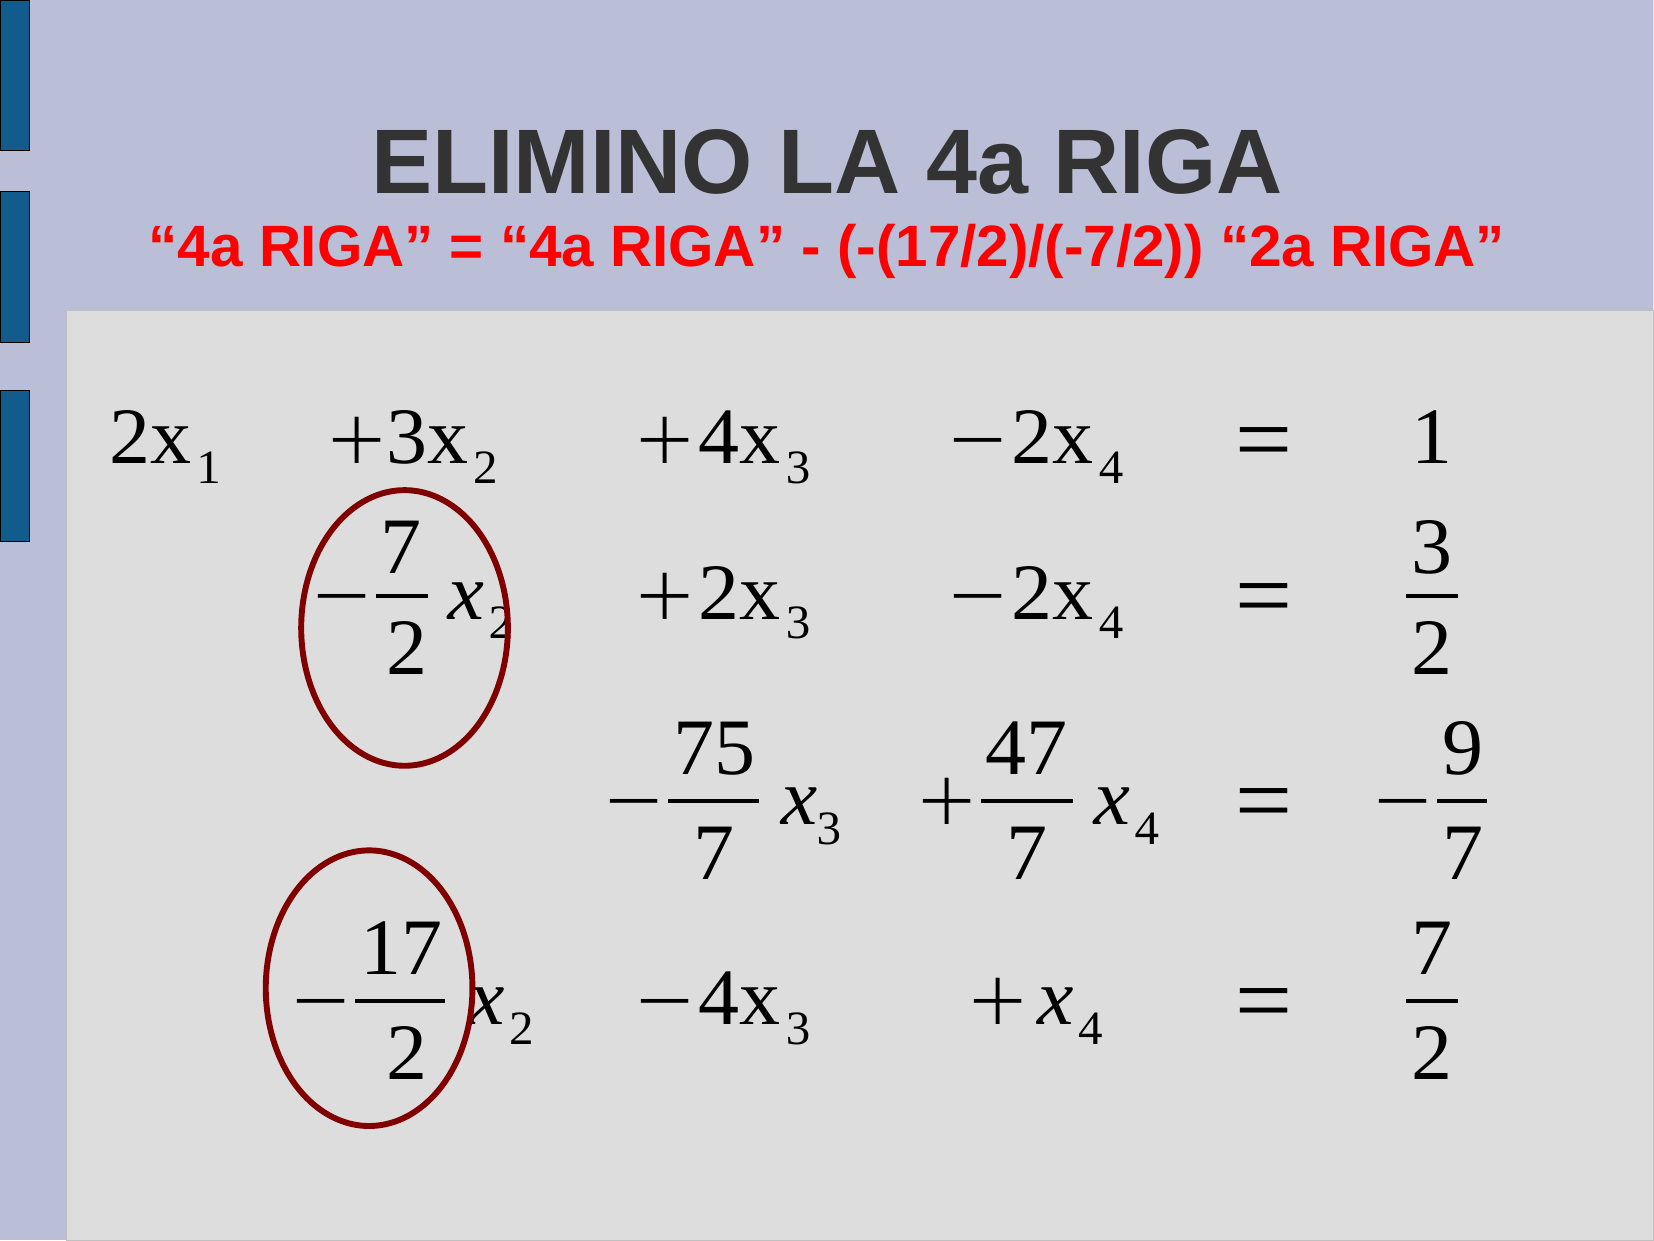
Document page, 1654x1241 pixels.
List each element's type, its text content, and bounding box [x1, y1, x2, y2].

text_box [301, 490, 508, 766]
title ELIMINO LA 4a RIGA “4a RIGA” = “4a RIGA” - (-(17/2)/(-7/2)) “2a RIGA” [121, 98, 1534, 291]
chart [88, 383, 1511, 1099]
text_box [265, 850, 473, 1127]
